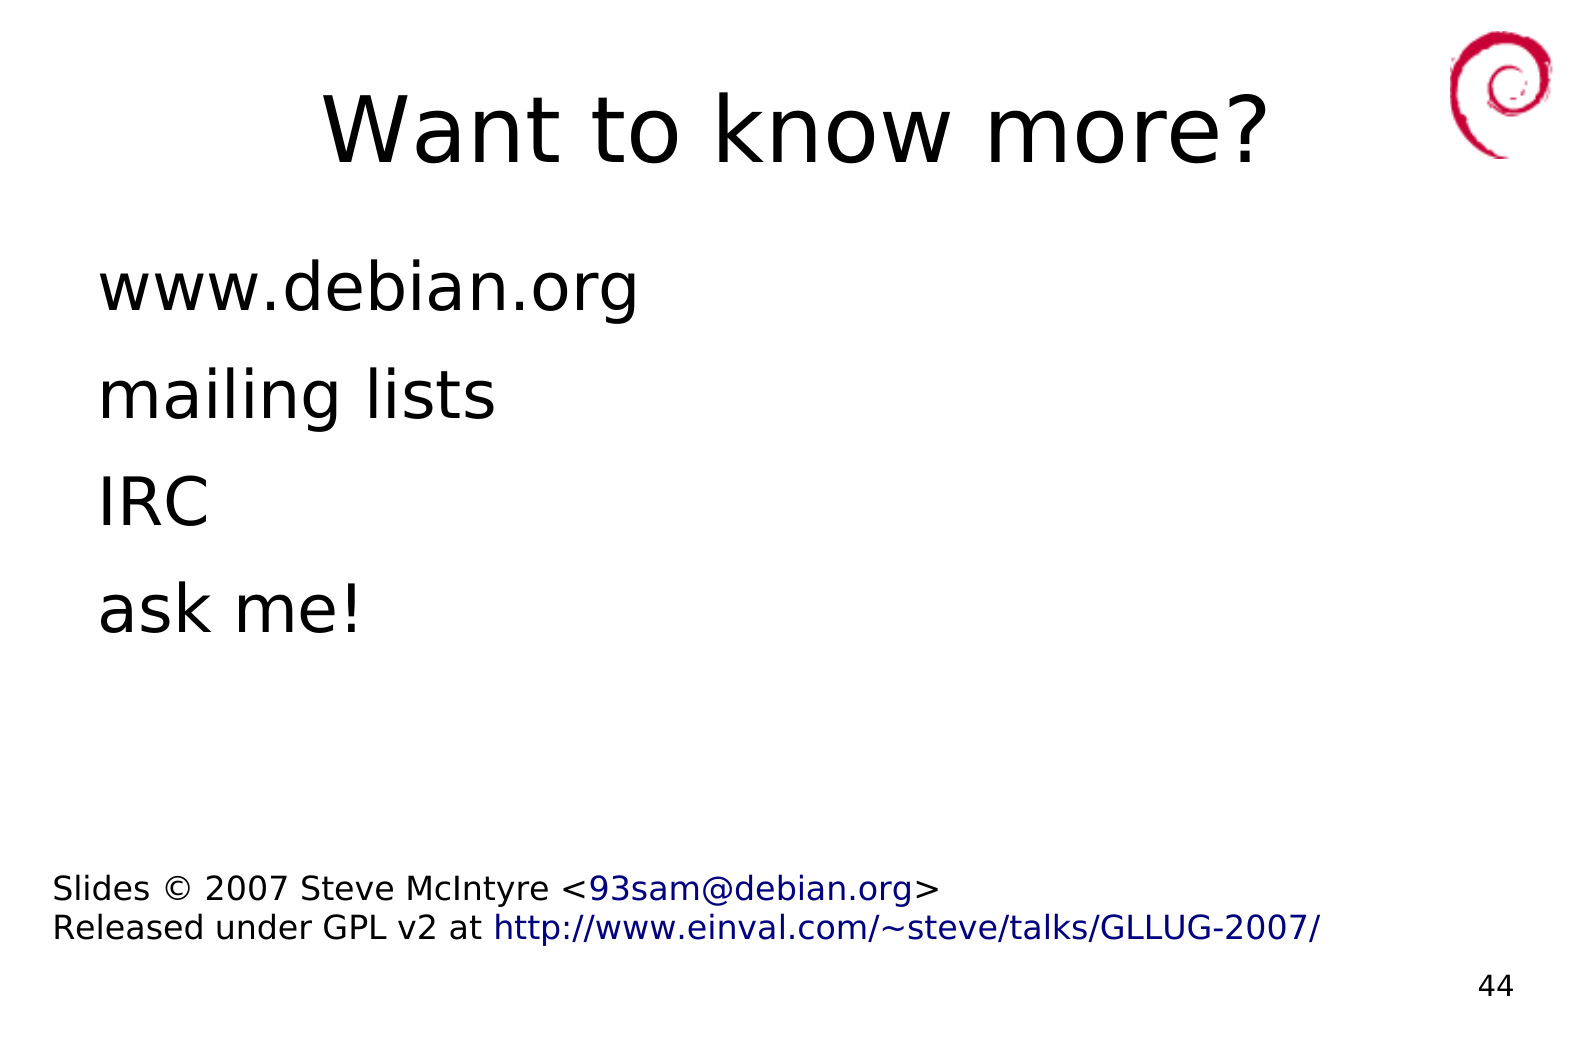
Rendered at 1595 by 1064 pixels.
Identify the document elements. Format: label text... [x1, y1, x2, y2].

title Want to know more? [79, 42, 1515, 221]
text_box Slides © 2007 Steve McIntyre <93sam@debian.org> Released under GPL v2 at http://www.einval.com/~steve/talks/GLLUG-2007/ [37, 862, 1388, 955]
list www.debian.org mailing lists IRC ask me! [79, 248, 1515, 649]
picture [1450, 31, 1555, 159]
